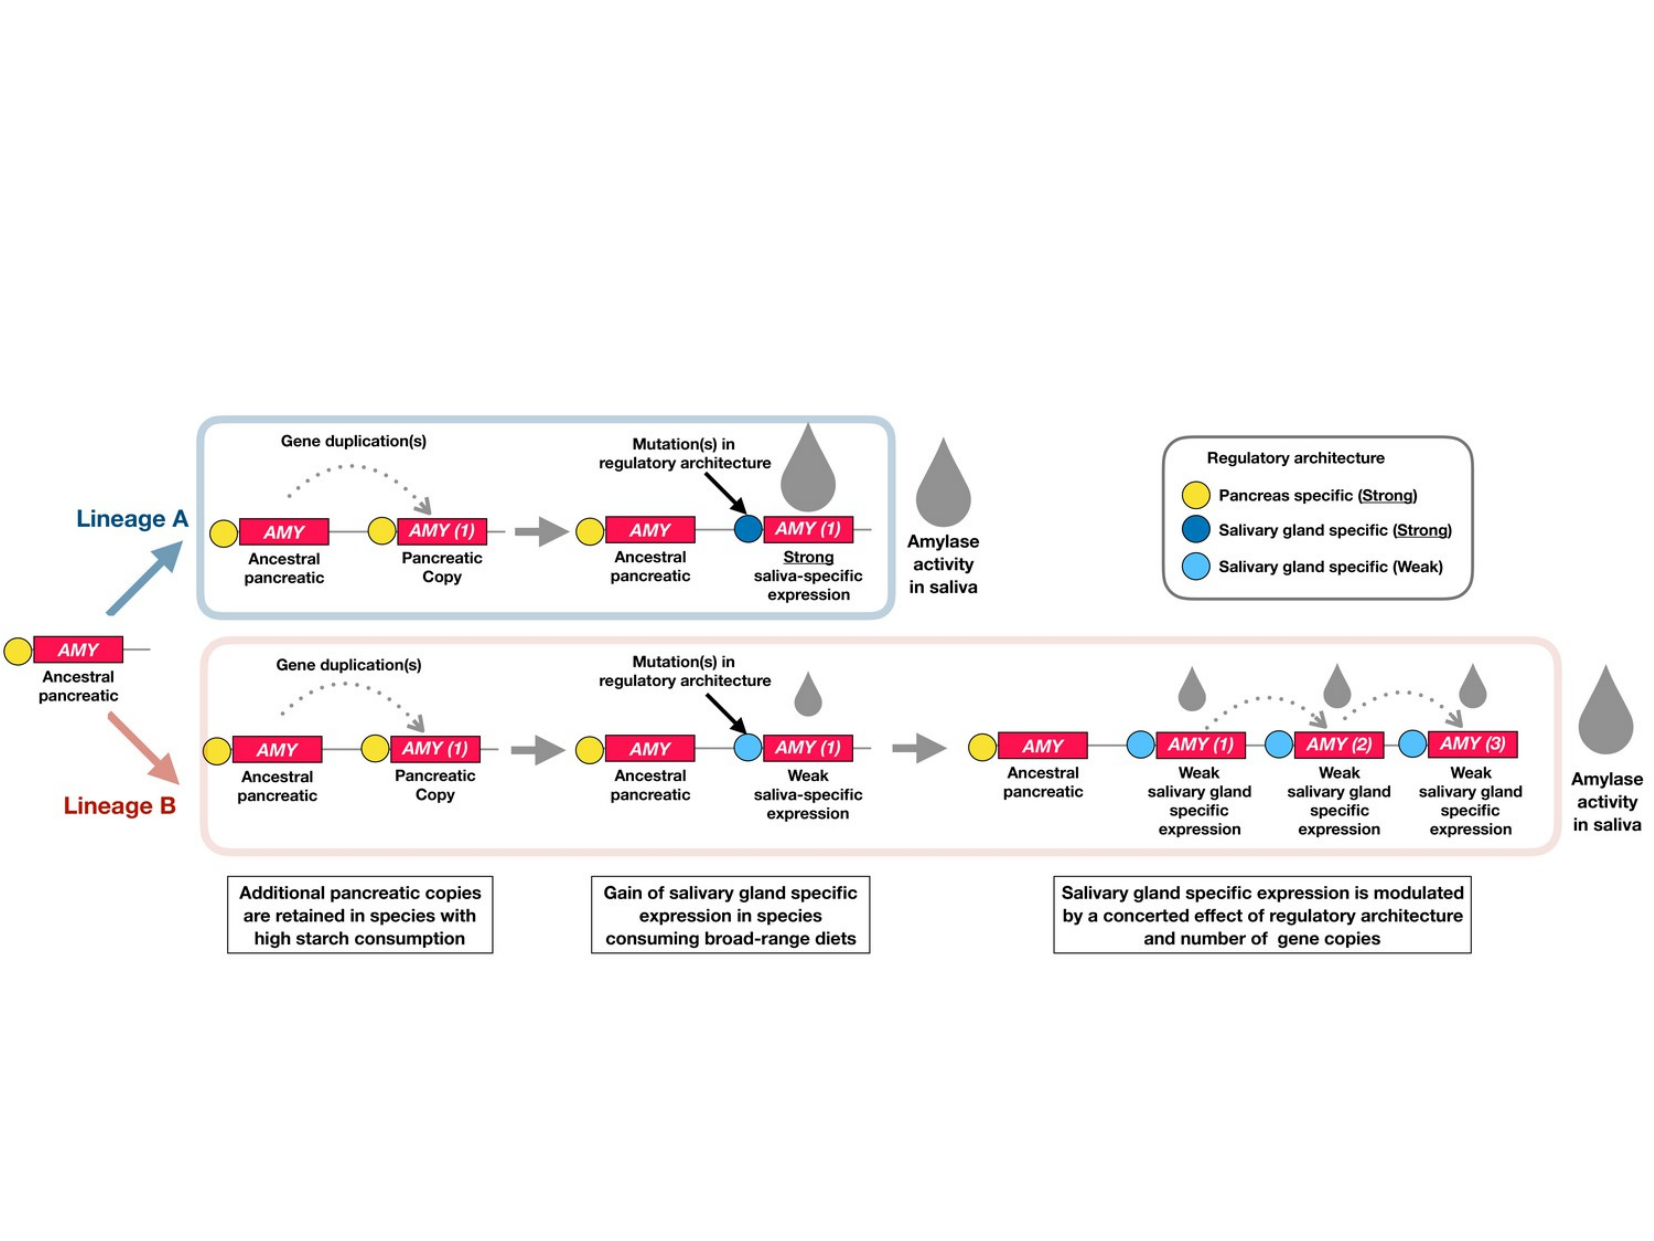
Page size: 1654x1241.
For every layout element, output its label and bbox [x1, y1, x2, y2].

picture [1, 412, 1654, 960]
